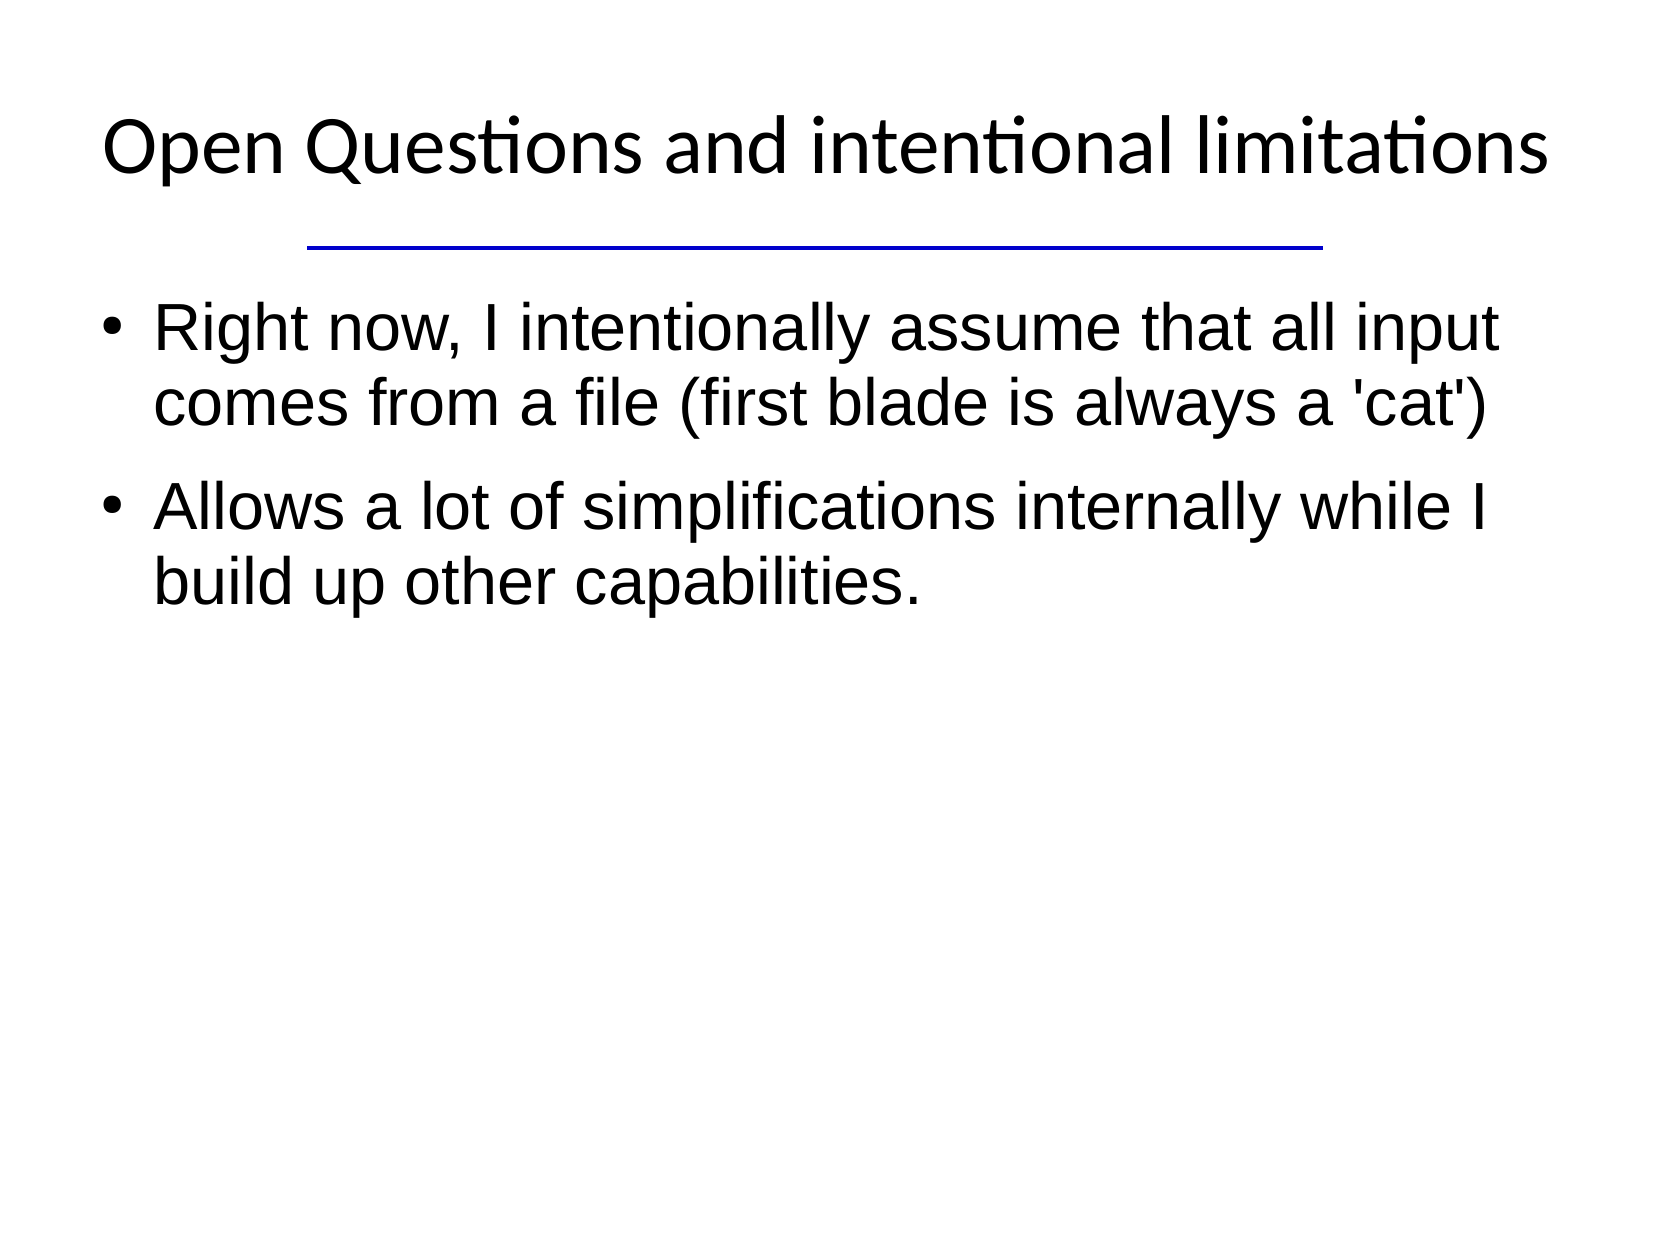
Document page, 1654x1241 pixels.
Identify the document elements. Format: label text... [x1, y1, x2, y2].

list Right now, I intentionally assume that all input comes from a file (first blade is always a 'cat') Allows a lot of simplifications internally while I build up other capabilities. [82, 290, 1571, 1010]
title Open Questions and intentional limitations [82, 49, 1571, 257]
